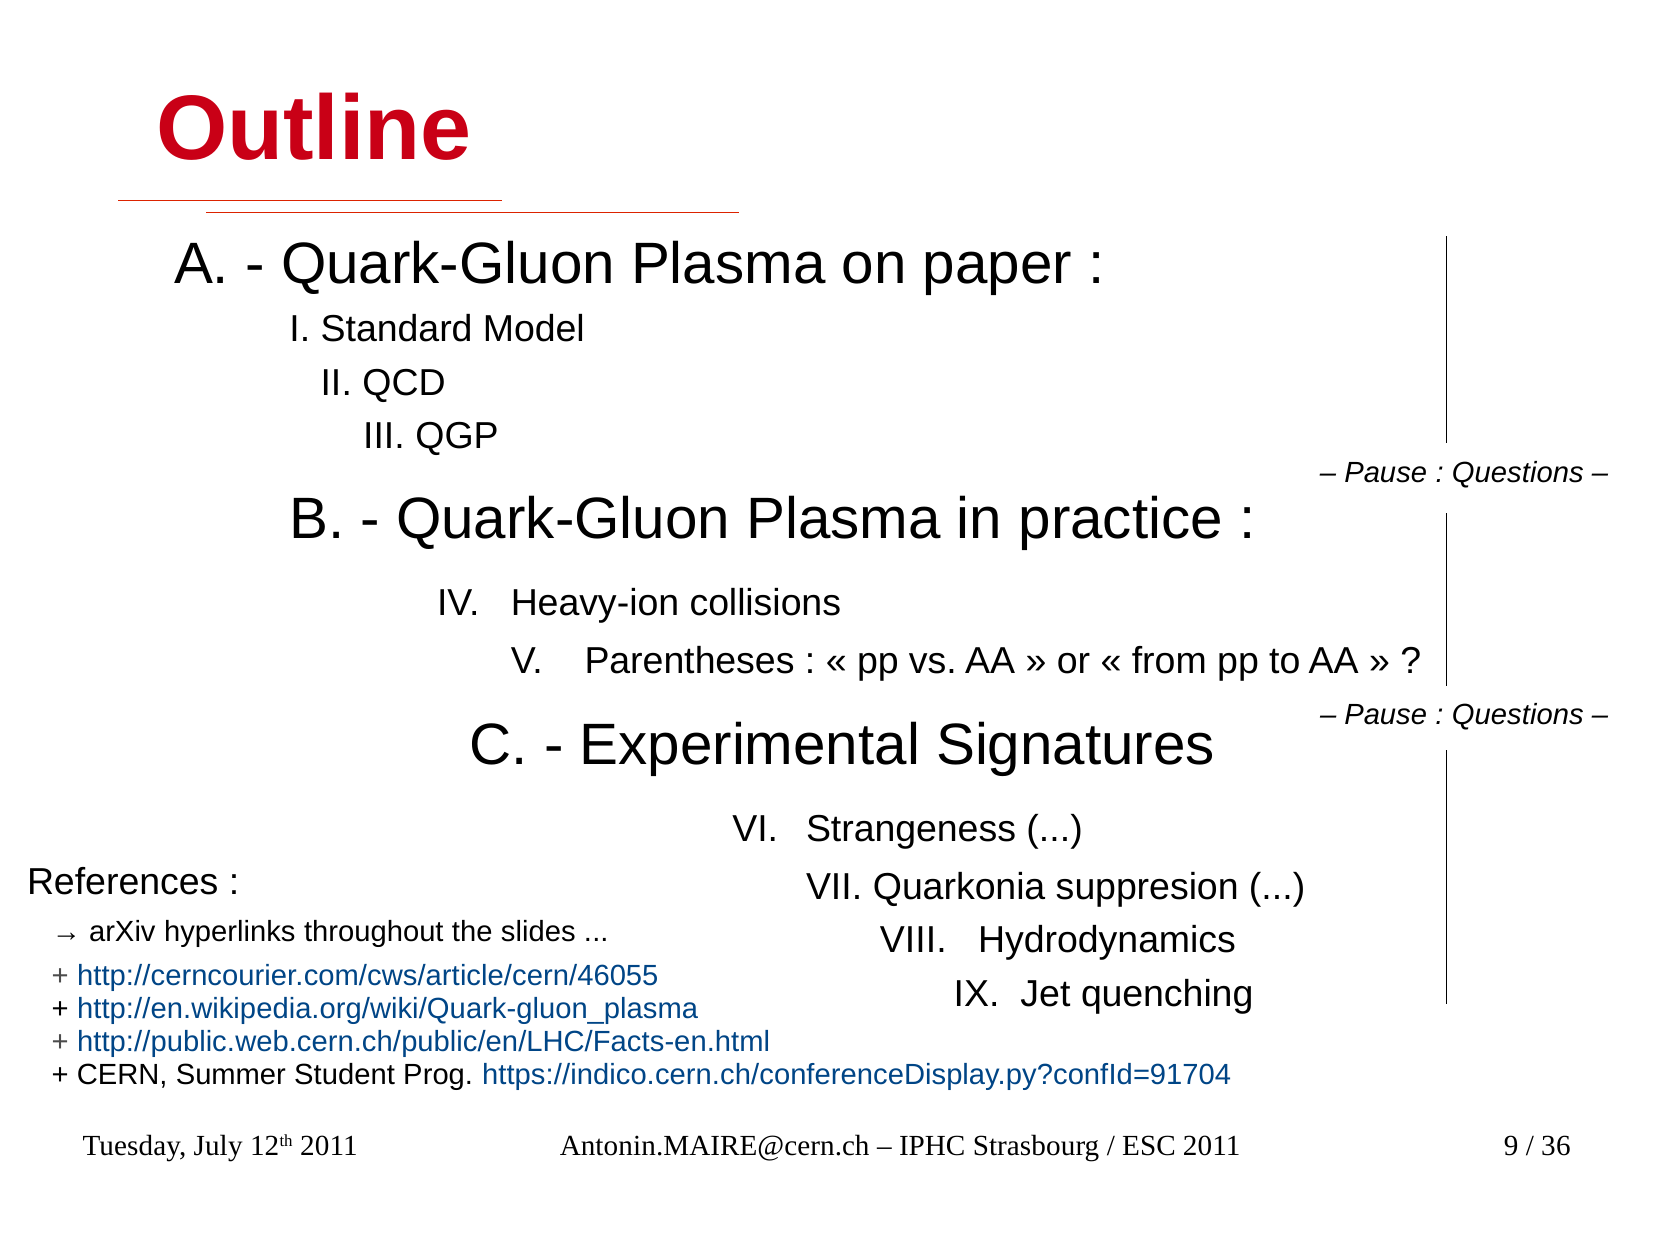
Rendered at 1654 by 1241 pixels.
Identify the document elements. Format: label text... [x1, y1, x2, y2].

text_box – Pause : Questions – [1305, 448, 1632, 497]
text_box References : → arXiv hyperlinks throughout the slides ... + http://cerncourier.com/cws/article/cern/46055 + http://en.wikipedia.org/wiki/Quark-gluon_plasma + http://public.web.cern.ch/public/en/LHC/Facts-en.html + CERN, Summer Student Prog. https://indico.cern.ch/conferenceDisplay.py?confId=91704 [12, 853, 1249, 1098]
text_box – Pause : Questions – [1305, 690, 1632, 739]
title Outline [82, 49, 1571, 207]
list A. - Quark-Gluon Plasma on paper : I. Standard Model II. QCD III. QGP B. - Quark-Gluon Plasma in practice : IV. Heavy-ion collisions V. Parentheses : « pp vs. AA » or « from pp to AA » ? C. - Experimental Signatures VI. Strangeness (...) VII. Quarkonia suppresion (...) VIII. Hydrodynamics IX. Jet quenching [141, 230, 1518, 1015]
